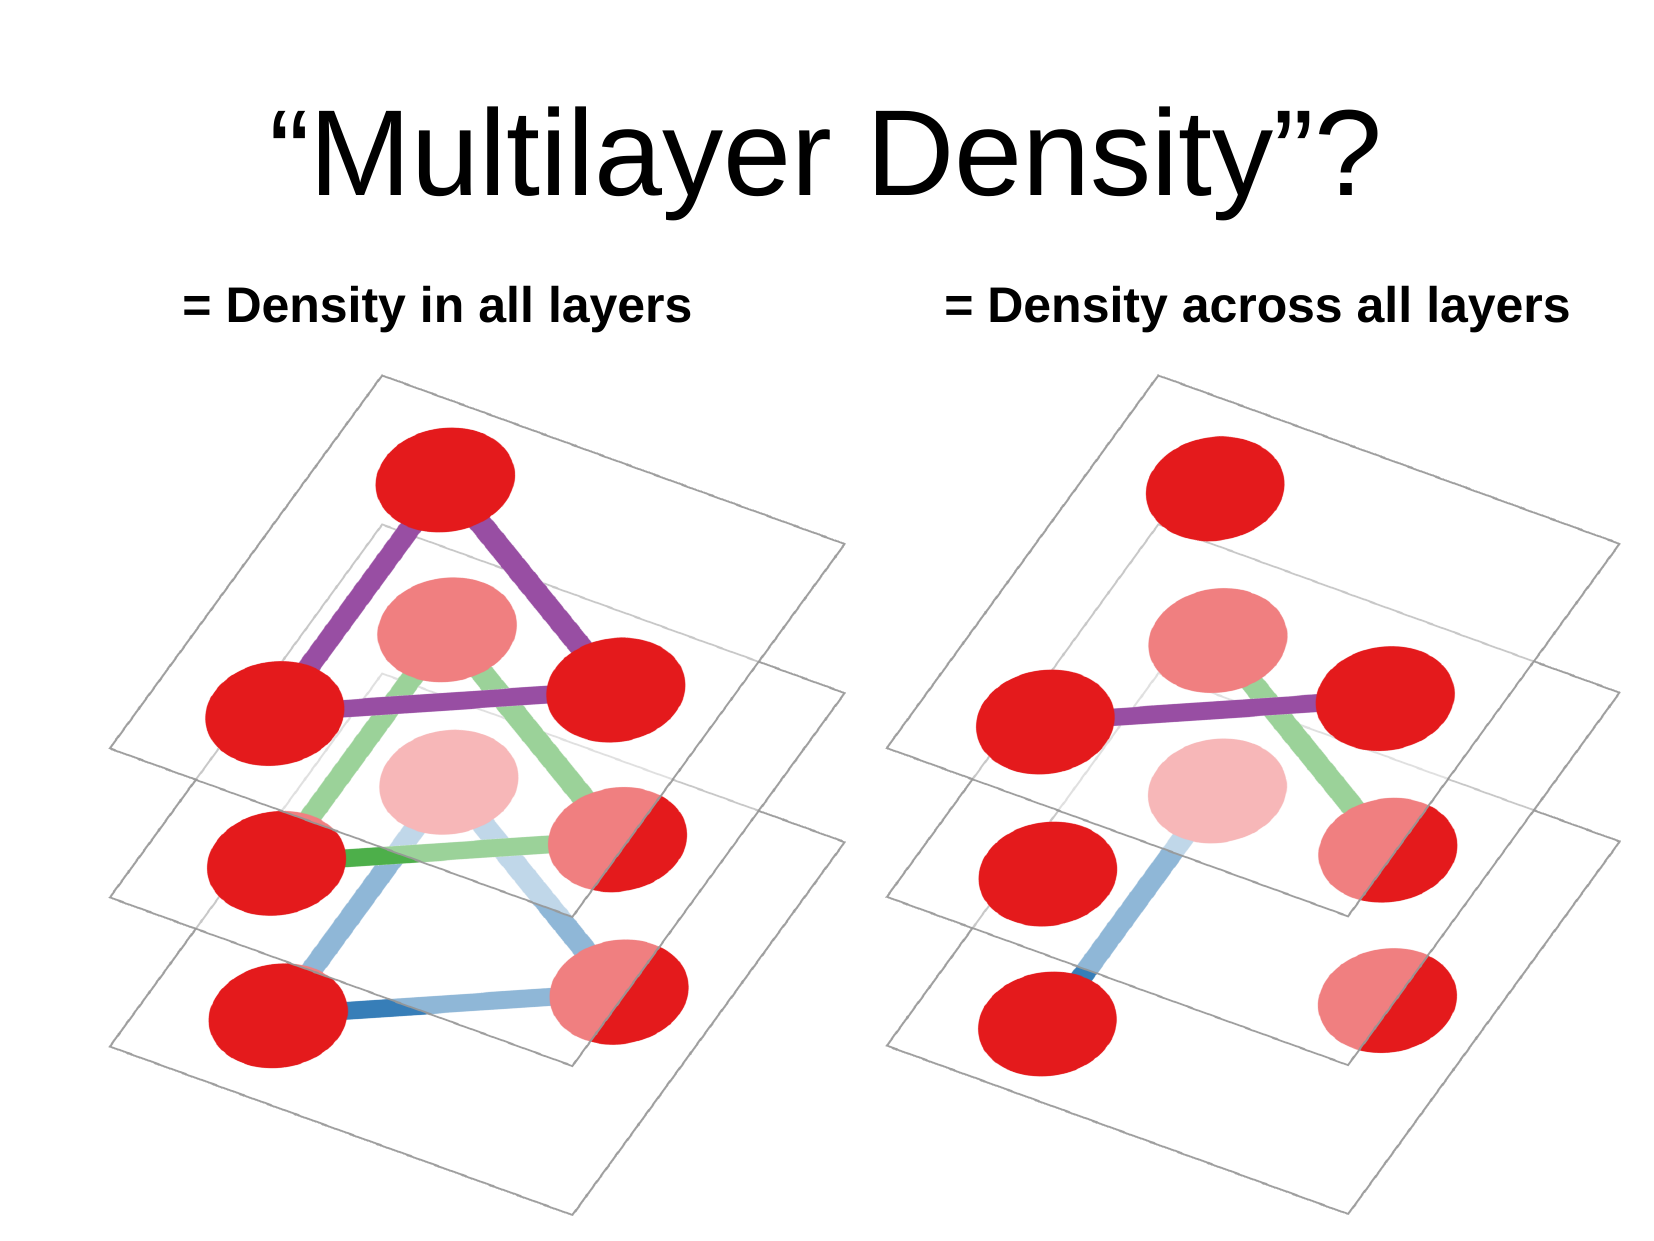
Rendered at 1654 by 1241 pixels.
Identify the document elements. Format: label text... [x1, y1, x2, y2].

text_box = Density in all layers [167, 270, 708, 332]
picture [108, 374, 846, 1216]
text_box = Density across all layers [929, 270, 1587, 332]
title “Multilayer Density”? [82, 49, 1571, 257]
picture [885, 374, 1621, 1216]
